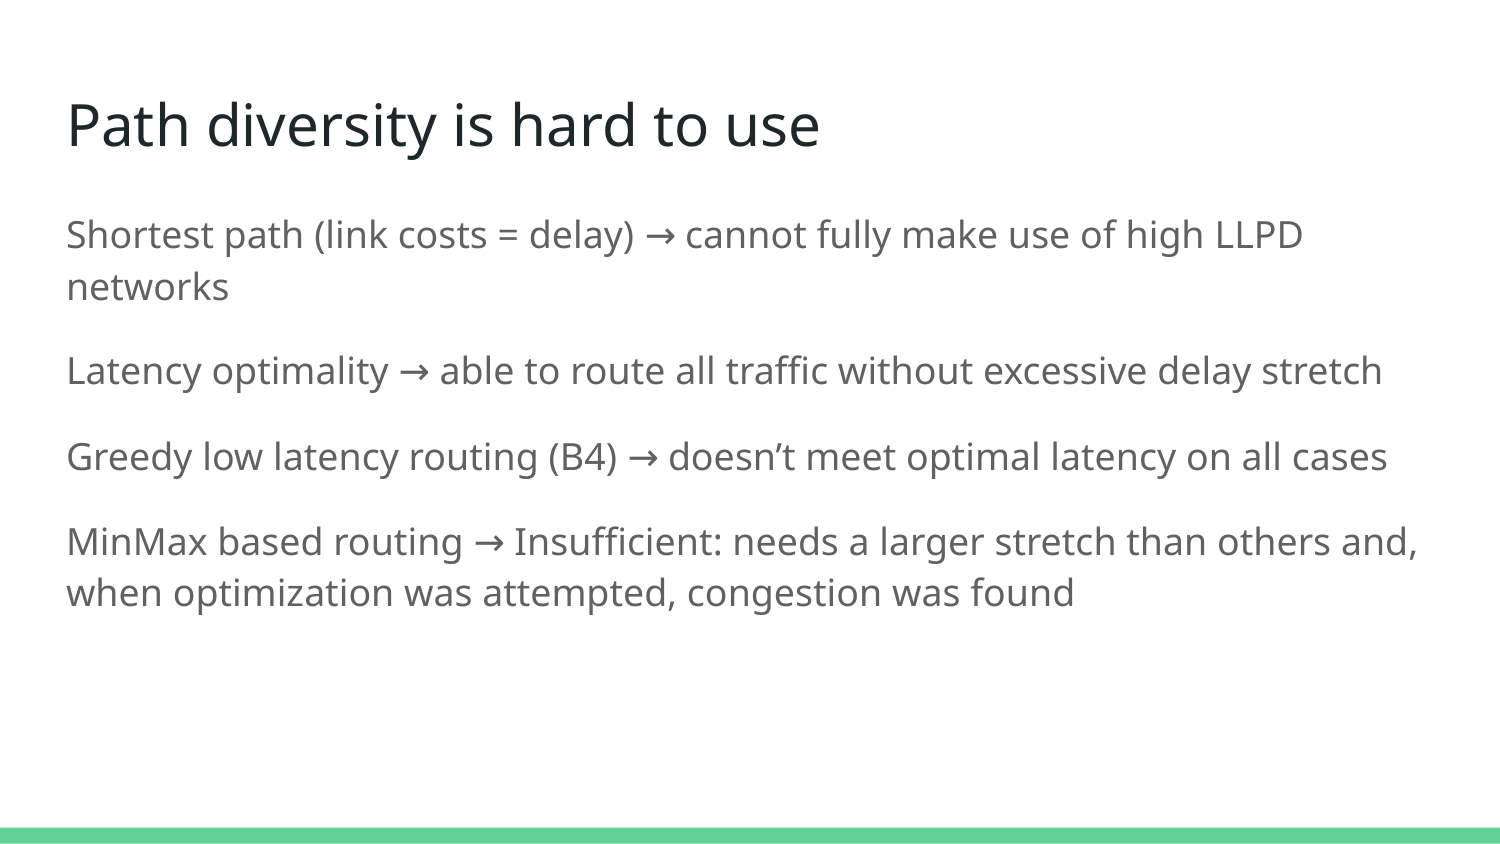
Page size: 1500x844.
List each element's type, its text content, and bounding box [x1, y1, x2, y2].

list Shortest path (link costs = delay) → cannot fully make use of high LLPD networks Latency optimality → able to route all traffic without excessive delay stretch Greedy low latency routing (B4) → doesn’t meet optimal latency on all cases MinMax based routing → Insufficient: needs a larger stretch than others and, when optimization was attempted, congestion was found [51, 189, 1449, 750]
title Path diversity is hard to use [51, 72, 1449, 167]
